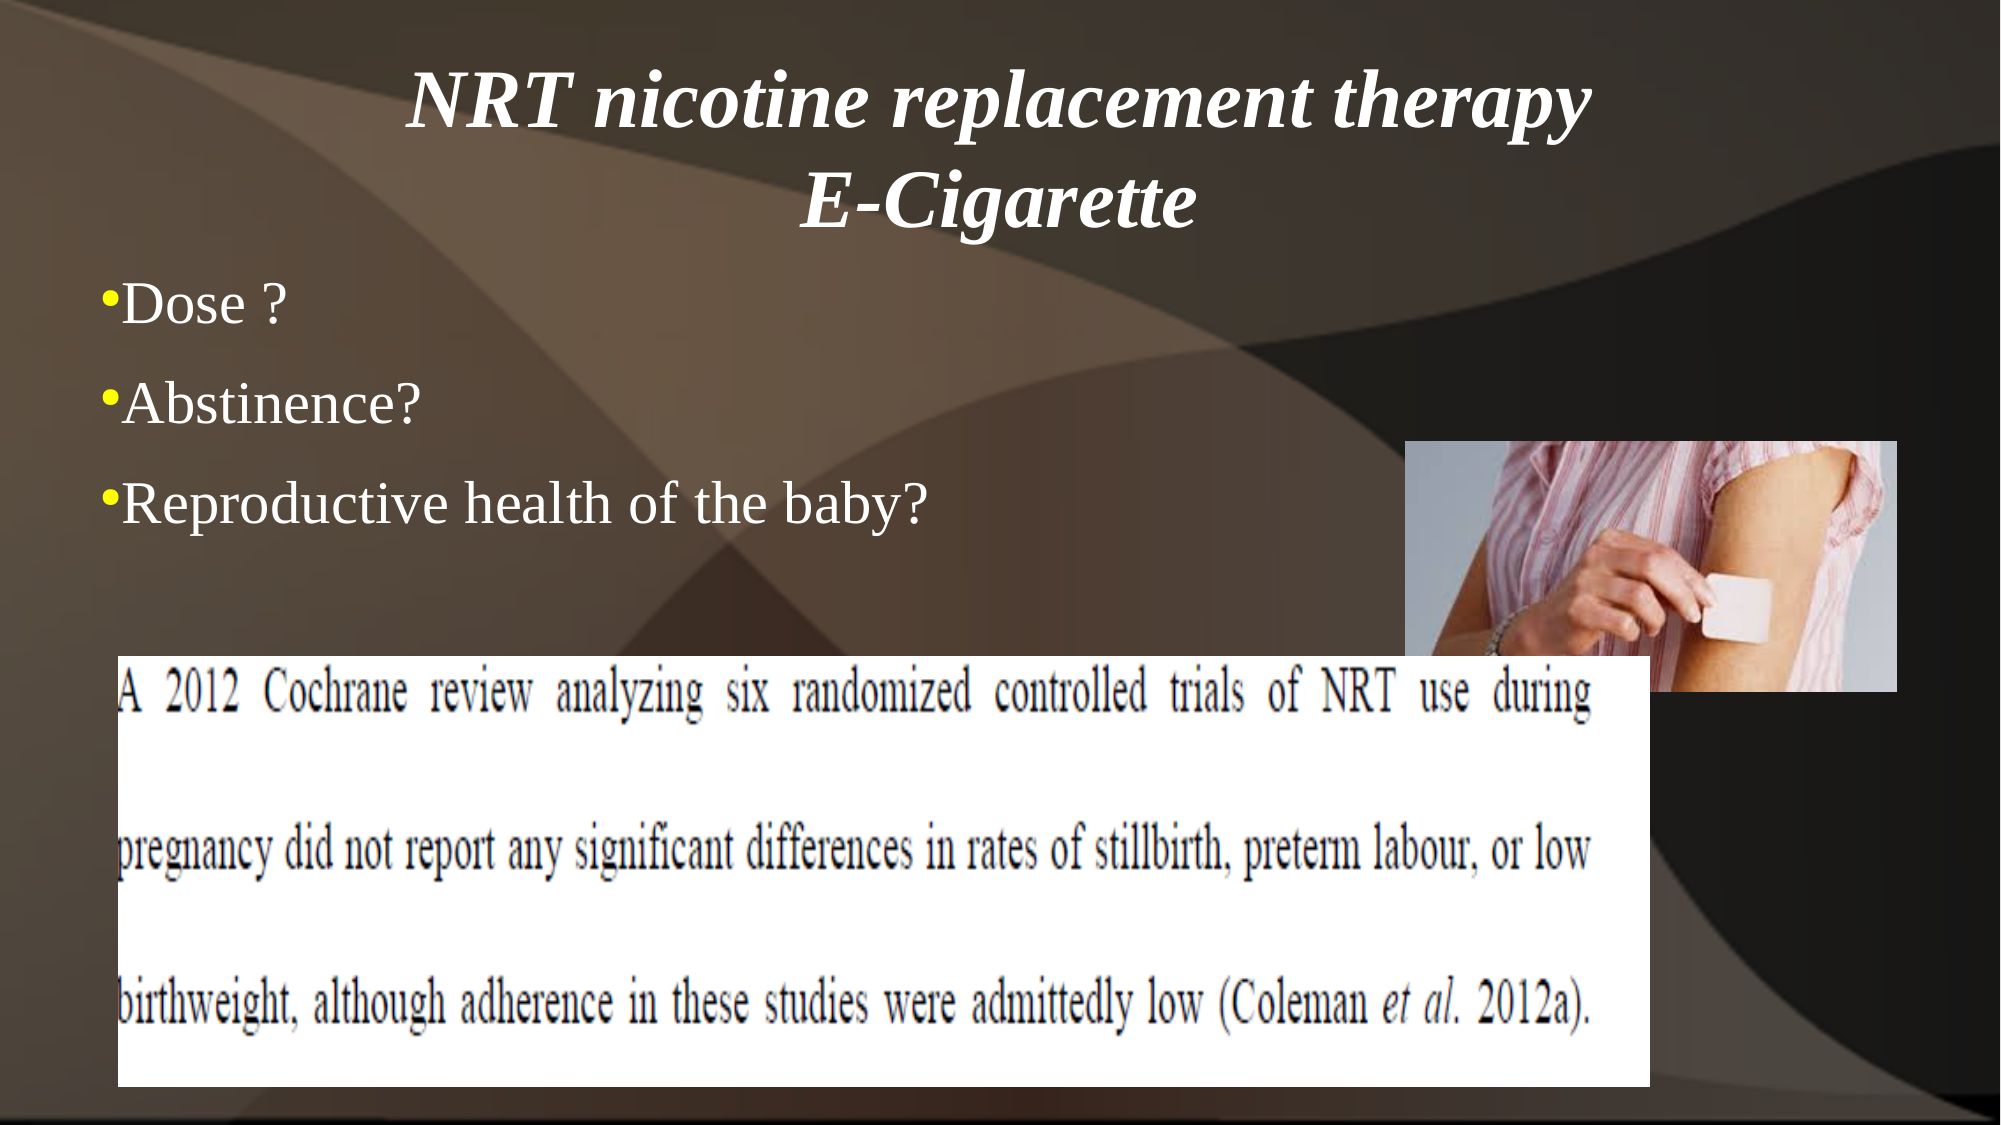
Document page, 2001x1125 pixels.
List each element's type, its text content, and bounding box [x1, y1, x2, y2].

list Dose ? Abstinence? Reproductive health of the baby? [99, 263, 1900, 1006]
title NRT nicotine replacement therapy E-Cigarette [99, 44, 1900, 233]
picture [118, 441, 1897, 1087]
